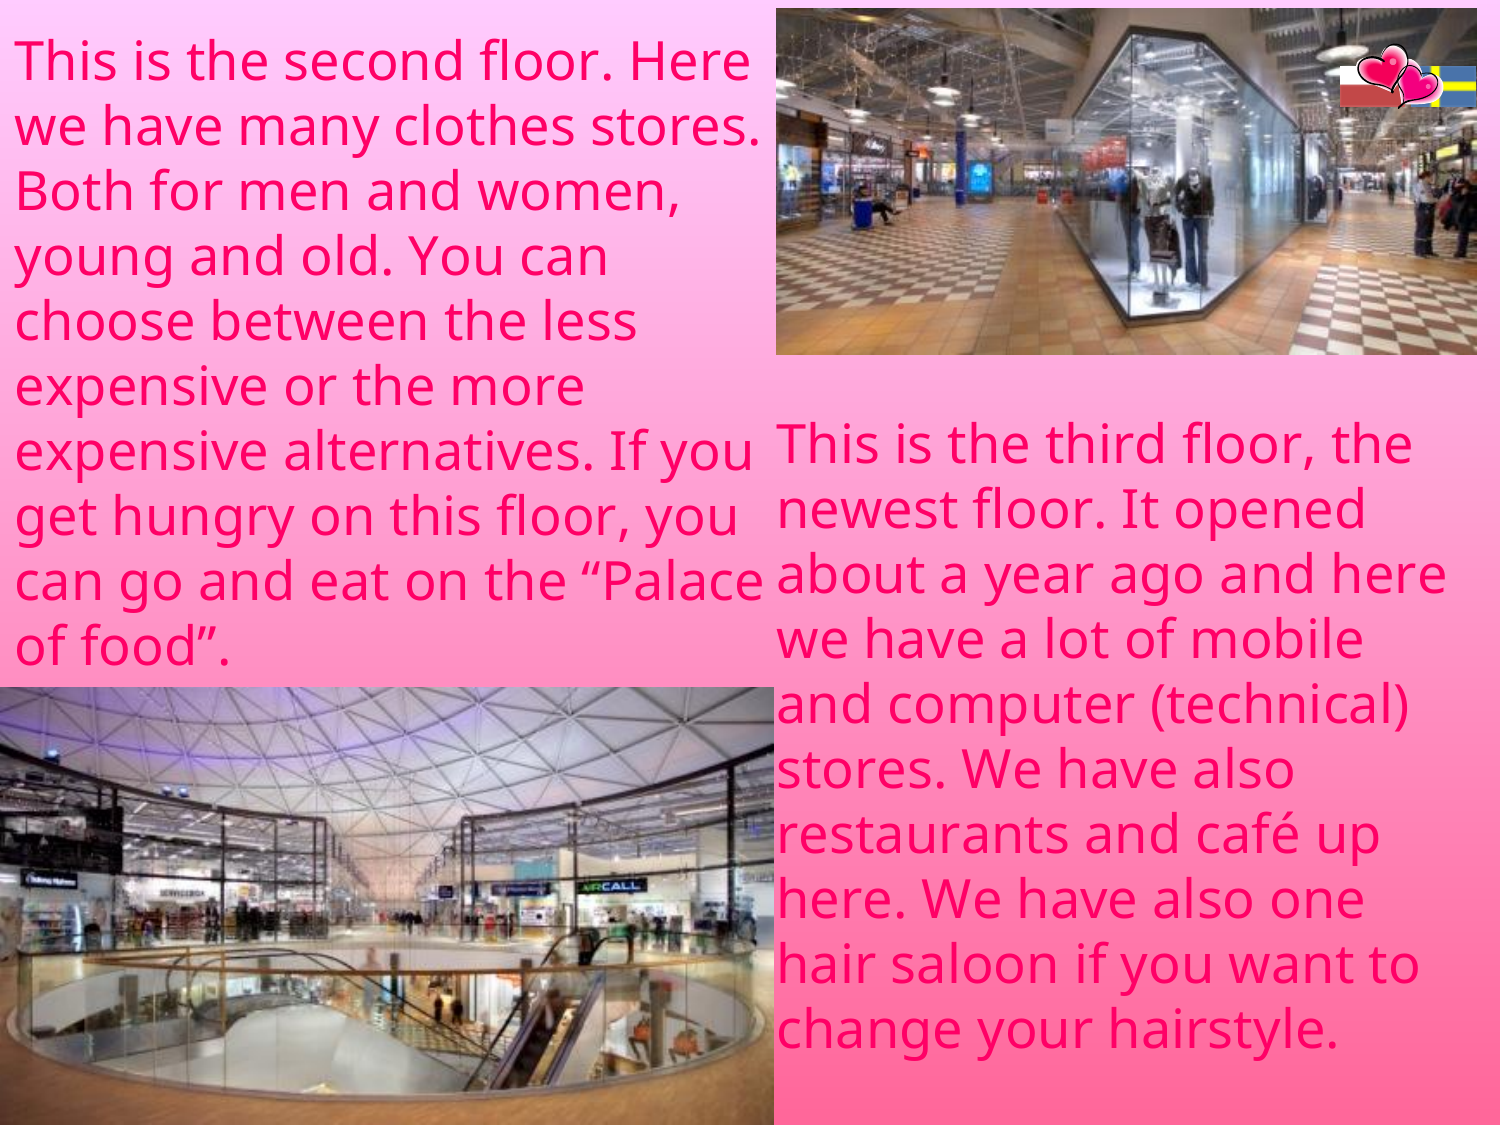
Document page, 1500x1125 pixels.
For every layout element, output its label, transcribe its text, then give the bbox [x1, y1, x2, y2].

text_box This is the third floor, the newest floor. It opened about a year ago and here we have a lot of mobile and computer (technical) stores. We have also restaurants and café up here. We have also one hair saloon if you want to change your hairstyle. [761, 401, 1471, 1125]
text_box This is the second floor. Here we have many clothes stores. Both for men and women, young and old. You can choose between the less expensive or the more expensive alternatives. If you get hungry on this floor, you can go and eat on the “Palace of food”. [0, 18, 798, 684]
picture [0, 687, 761, 1125]
picture [776, 8, 1477, 355]
